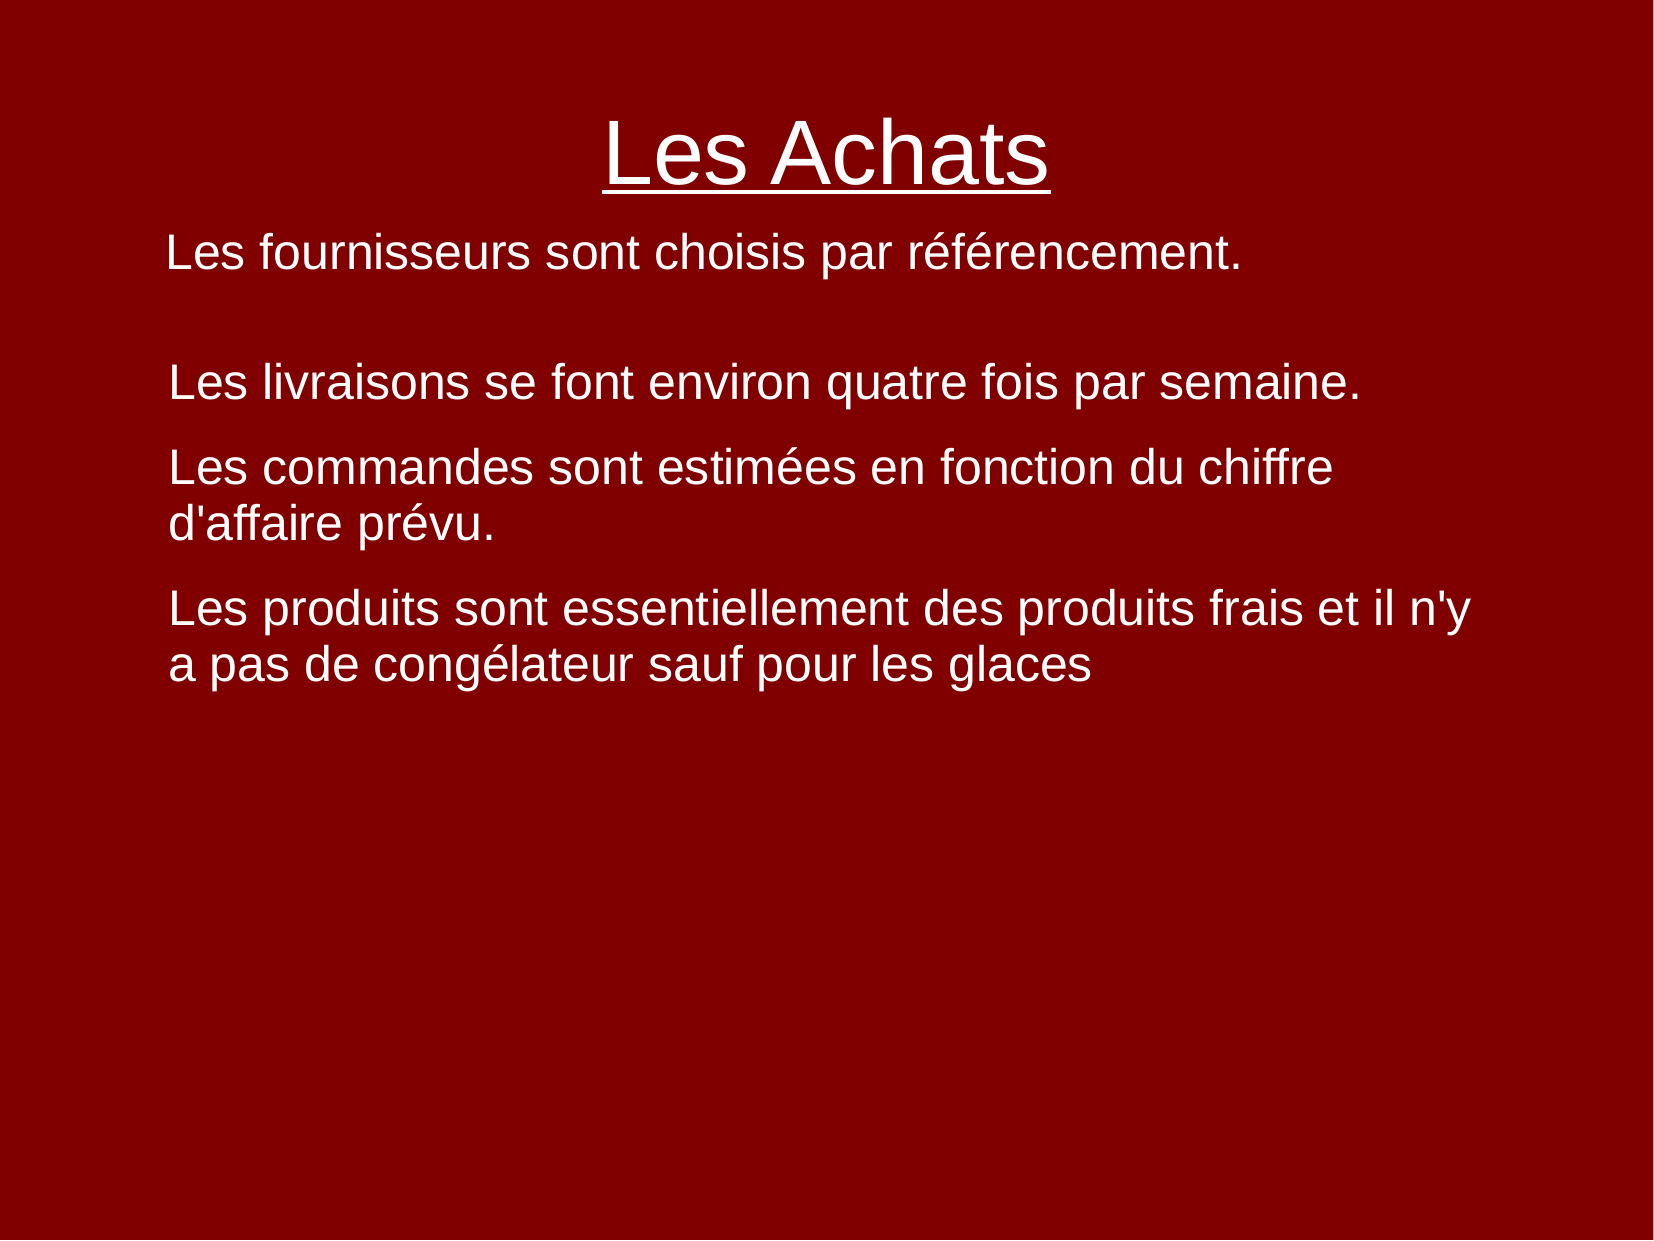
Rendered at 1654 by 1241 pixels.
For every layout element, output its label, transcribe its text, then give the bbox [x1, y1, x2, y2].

text_box Les livraisons se font environ quatre fois par semaine. Les commandes sont estimées en fonction du chiffre d'affaire prévu. Les produits sont essentiellement des produits frais et il n'y a pas de congélateur sauf pour les glaces [97, 354, 1501, 721]
list Les fournisseurs sont choisis par référencement. [94, 224, 1583, 1015]
title Les Achats [82, 49, 1571, 257]
